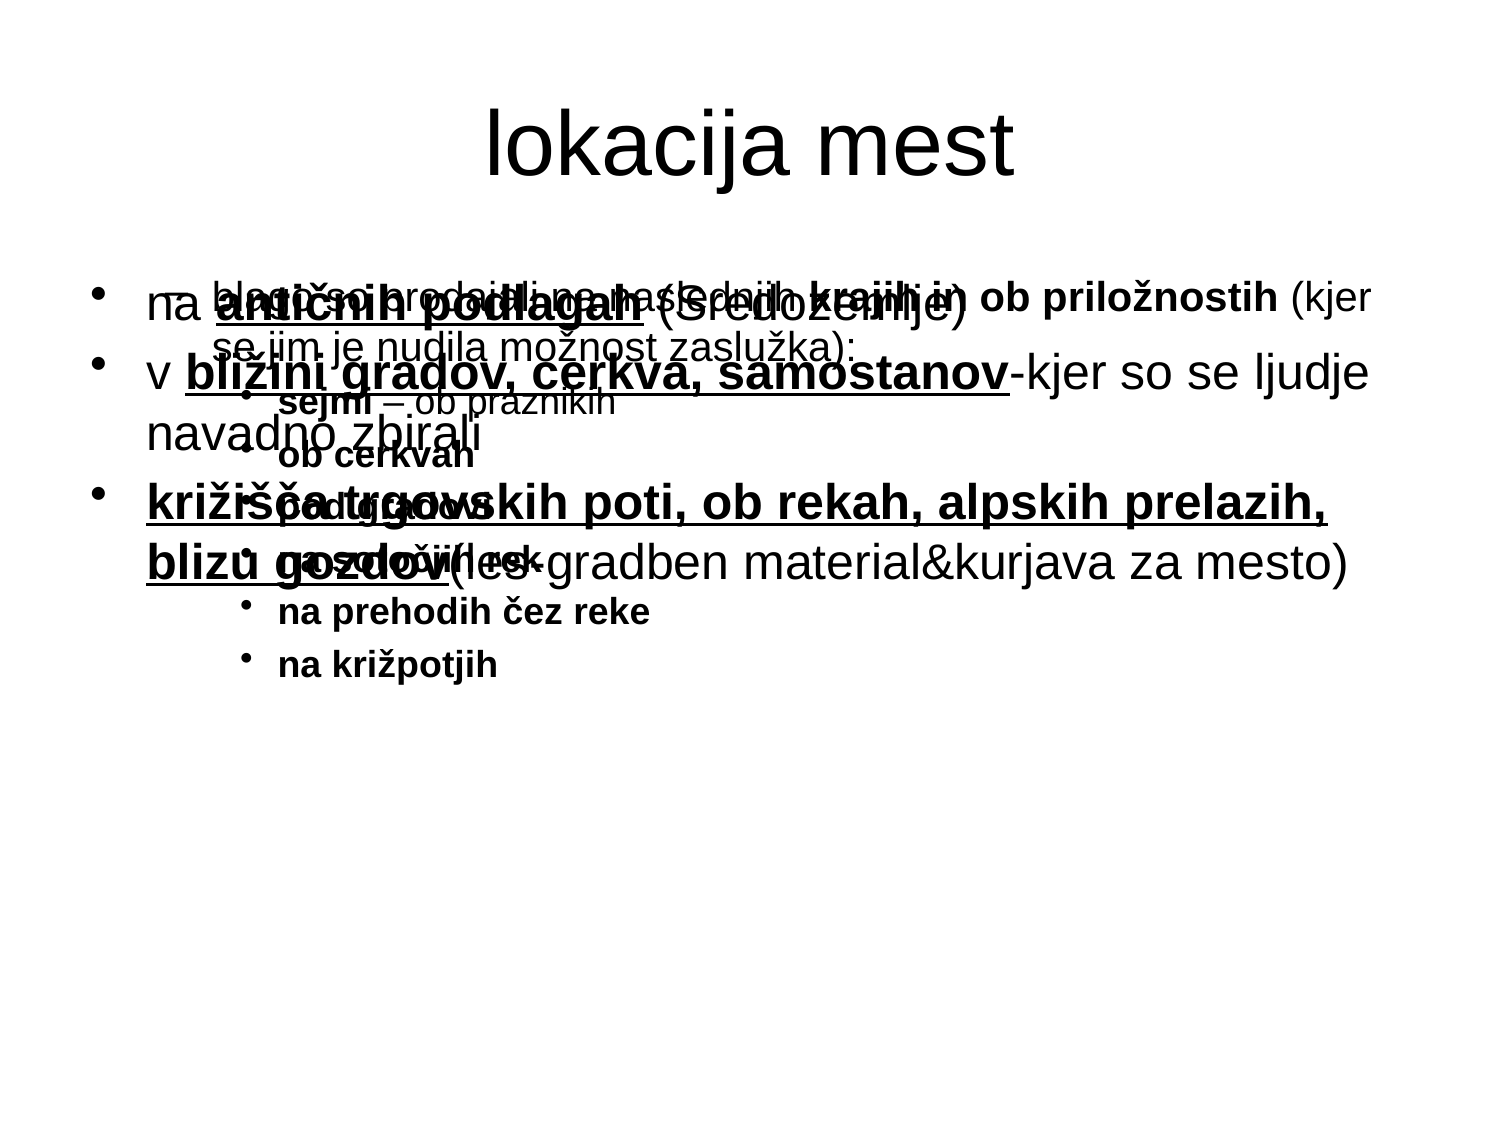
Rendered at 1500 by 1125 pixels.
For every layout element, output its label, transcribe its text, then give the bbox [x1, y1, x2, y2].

title lokacija mest [75, 45, 1425, 233]
list na antičnih podlagah (Sredozemlje) v bližini gradov, cerkva, samostanov-kjer so se ljudje navadno zbirali križišča trgovskih poti, ob rekah, alpskih prelazih, blizu gozdov(les-gradben material&kurjava za mesto) [75, 262, 1425, 1005]
